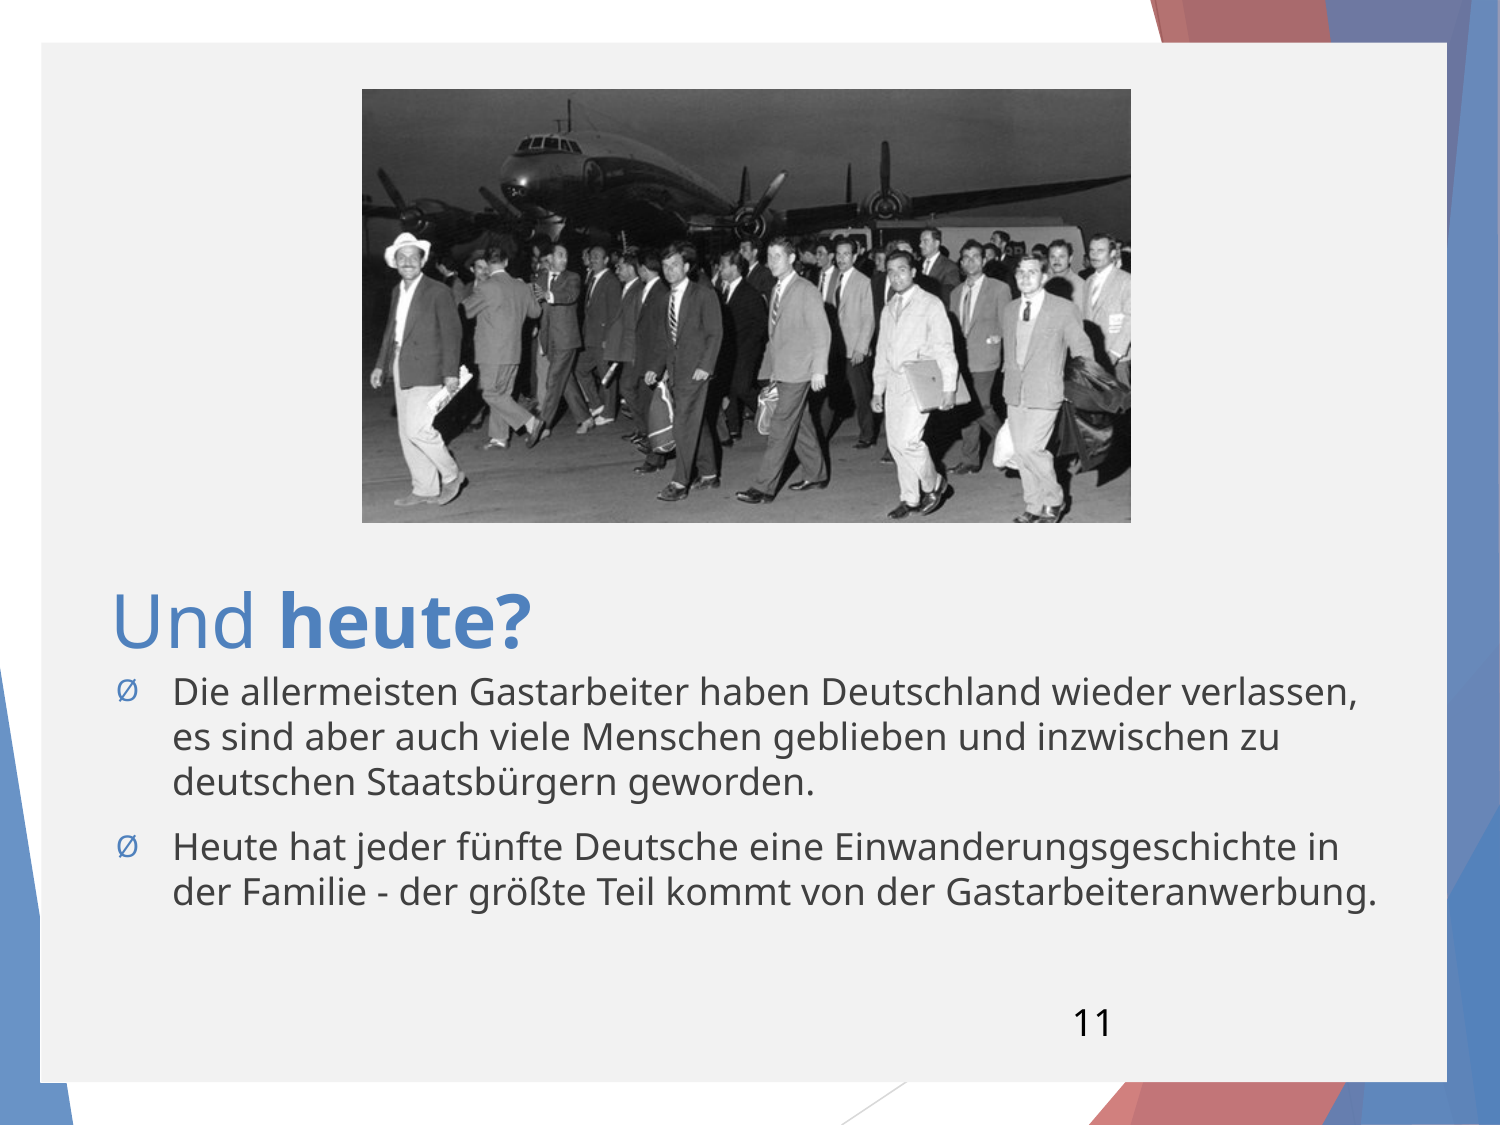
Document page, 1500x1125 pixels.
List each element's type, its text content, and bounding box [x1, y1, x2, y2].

slide_number <Nummer> [1057, 991, 1142, 1051]
picture [362, 89, 1131, 523]
title Und heute? [95, 476, 1138, 595]
list Die allermeisten Gastarbeiter haben Deutschland wieder verlassen, es sind aber auch viele Menschen geblieben und inzwischen zu deutschen Staatsbürgern geworden. Heute hat jeder fünfte Deutsche eine Einwanderungsgeschichte in der Familie - der größte Teil kommt von der Gastarbeiteranwerbung. [101, 660, 1401, 991]
